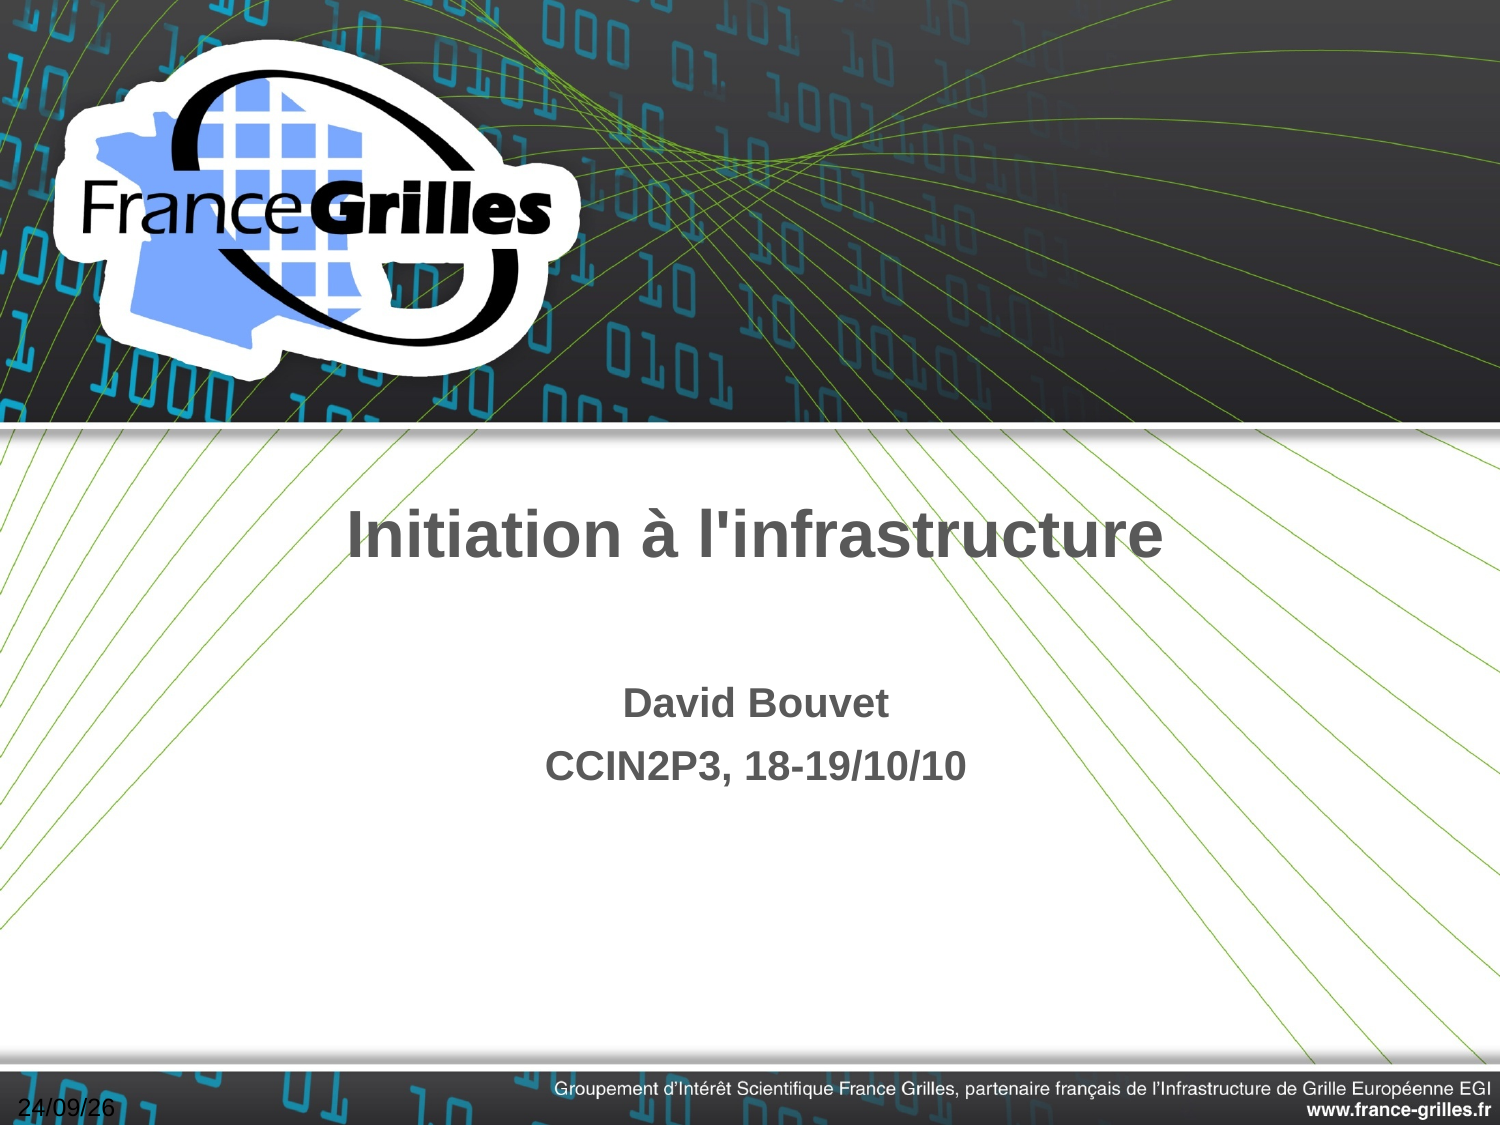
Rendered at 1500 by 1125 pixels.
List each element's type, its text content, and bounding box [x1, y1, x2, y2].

picture [0, 0, 1500, 1125]
subtitle Initiation à l'infrastructure David Bouvet CCIN2P3, 18-19/10/10 [53, 269, 1459, 1016]
text_box 15/10/10 [17, 1074, 172, 1122]
